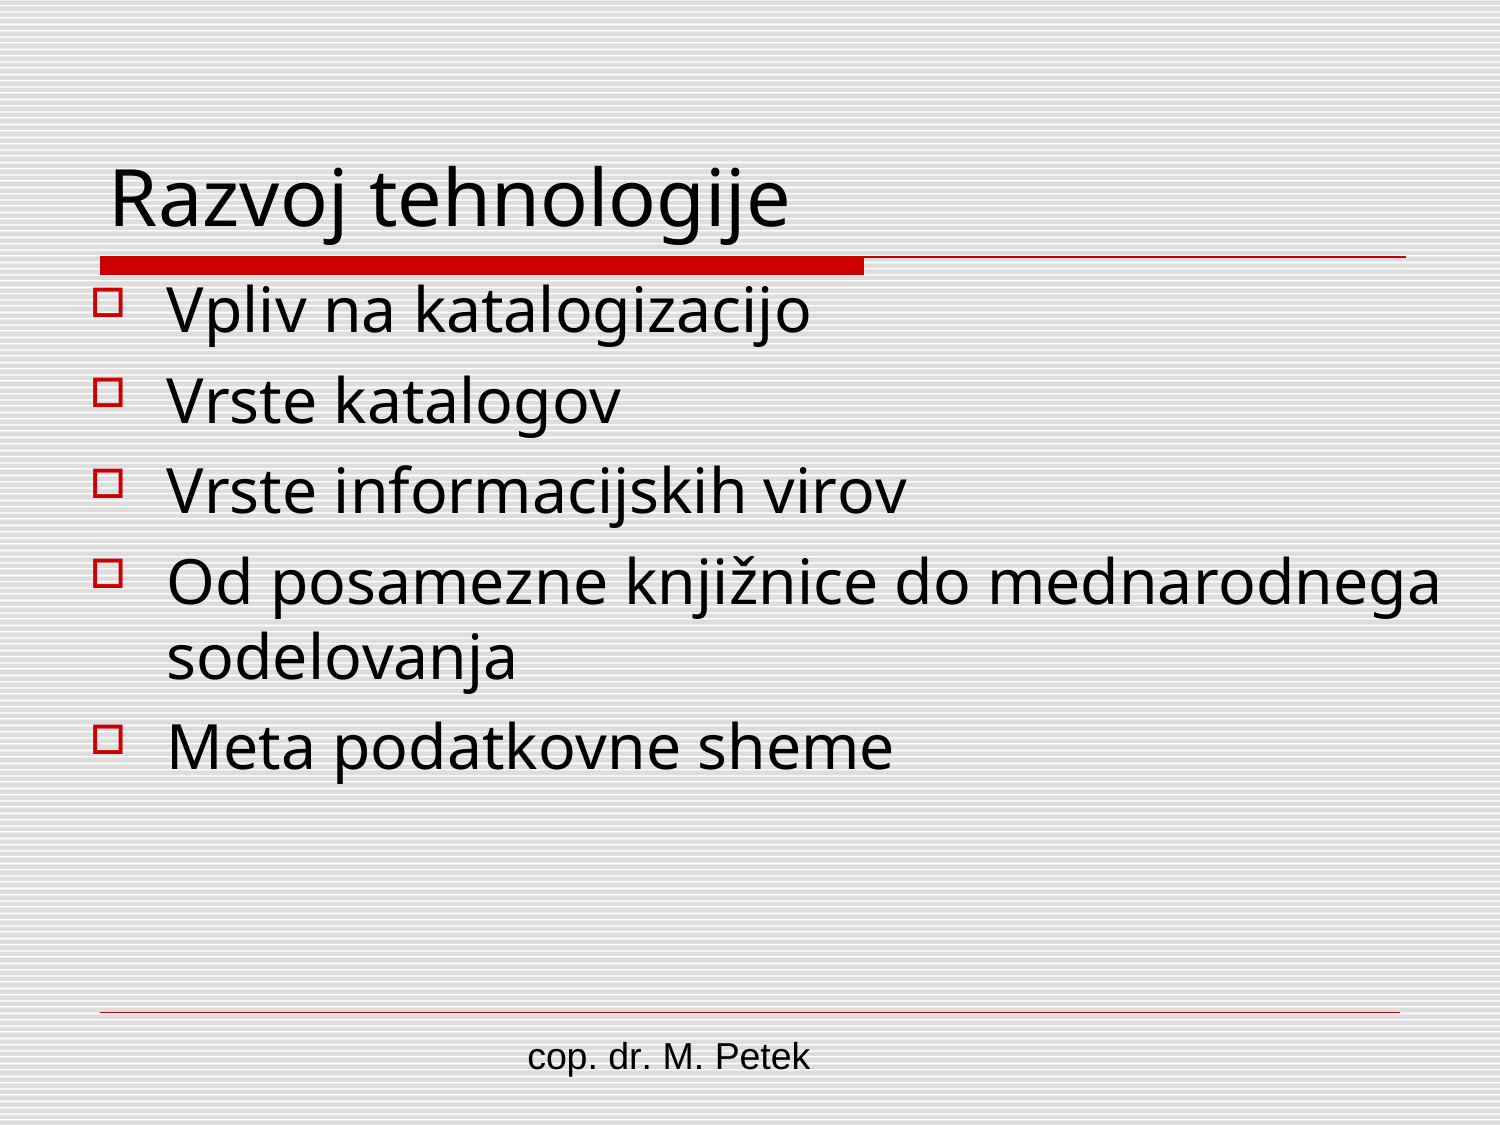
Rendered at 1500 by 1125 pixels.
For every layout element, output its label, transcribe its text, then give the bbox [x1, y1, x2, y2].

list Vpliv na katalogizacijo Vrste katalogov Vrste informacijskih virov Od posamezne knjižnice do mednarodnega sodelovanja Meta podatkovne sheme [75, 262, 1471, 1006]
picture [0, 0, 1500, 1125]
title Razvoj tehnologije [94, 49, 1407, 250]
